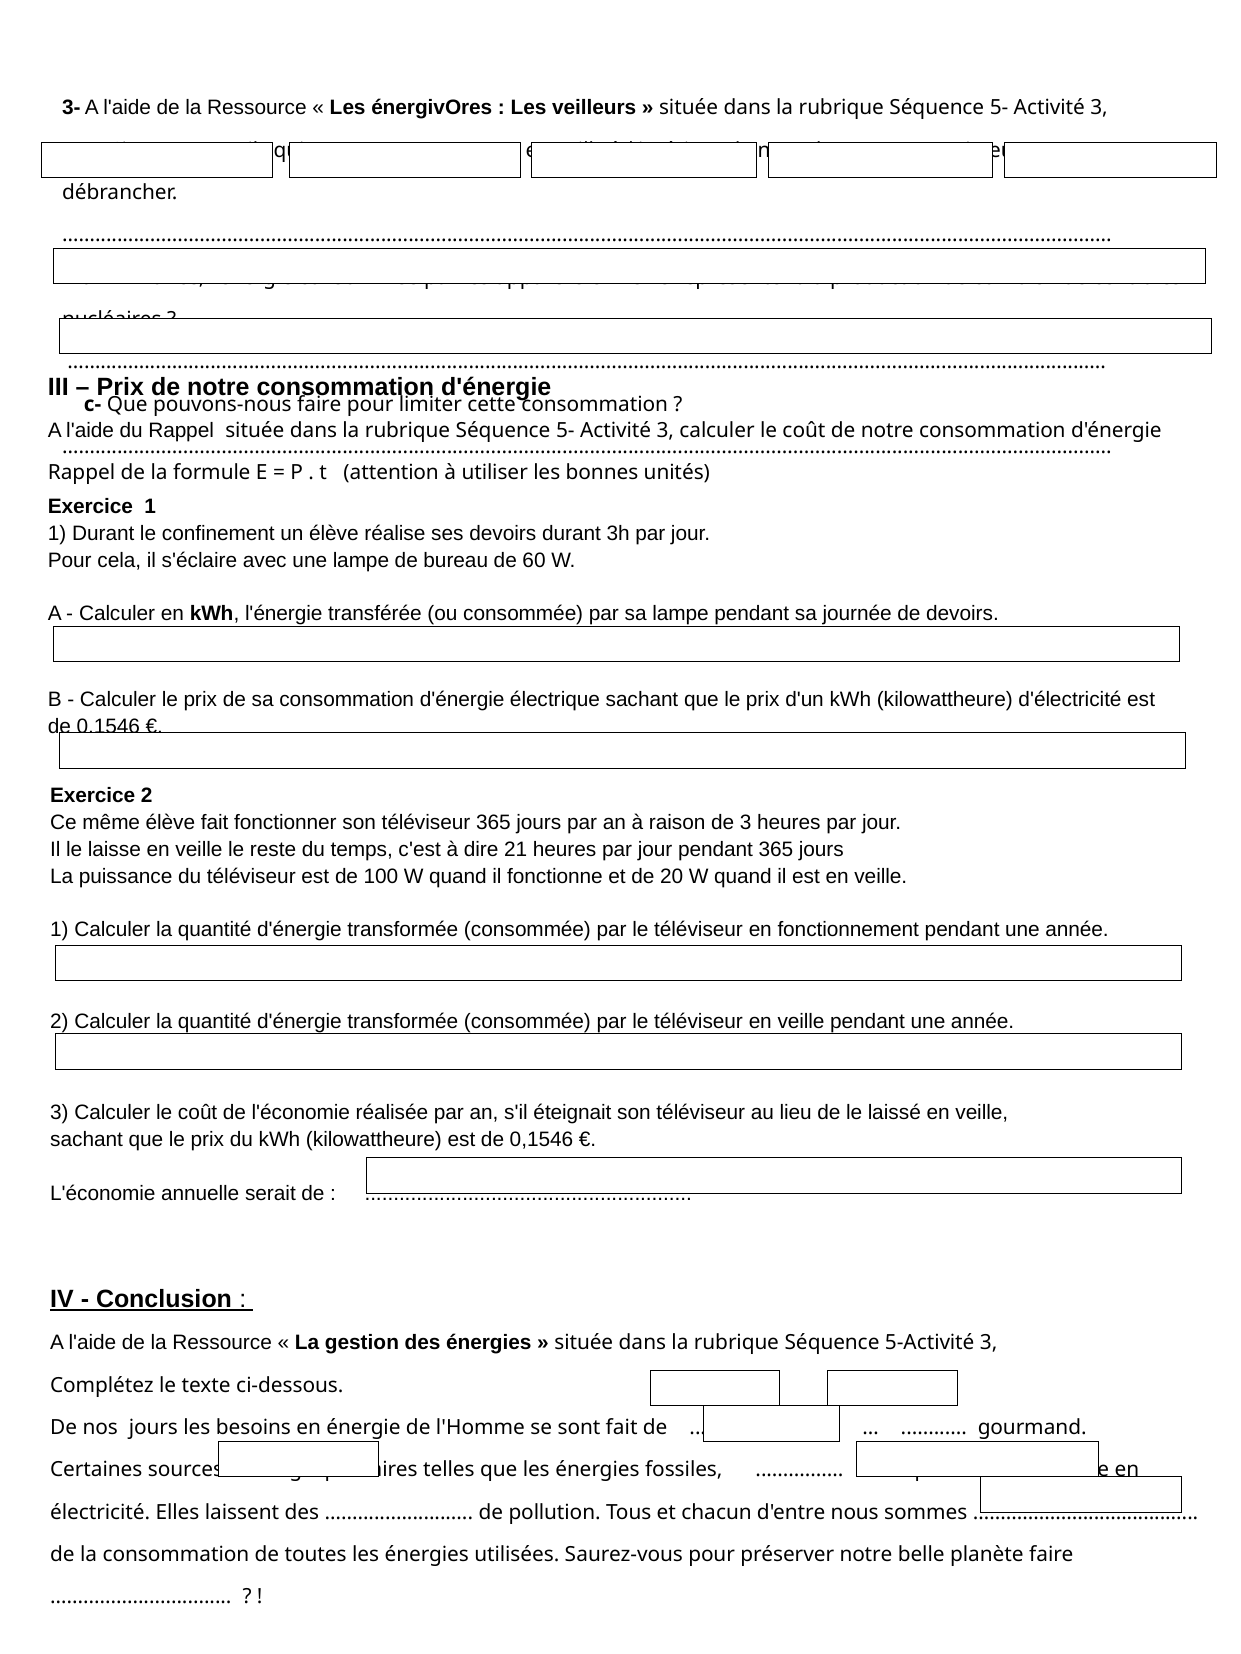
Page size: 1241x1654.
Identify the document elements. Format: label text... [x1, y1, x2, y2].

text_box III – Prix de notre consommation d'énergie A l'aide du Rappel située dans la rubrique Séquence 5- Activité 3, calculer le coût de notre consommation d'énergie Rappel de la formule E = P . t (attention à utiliser les bonnes unités) [33, 365, 1205, 548]
text_box Exercice 1 1) Durant le confinement un élève réalise ses devoirs durant 3h par jour. Pour cela, il s'éclaire avec une lampe de bureau de 60 W. A - Calculer en kWh, l'énergie transférée (ou consommée) par sa lampe pendant sa journée de devoirs. …….................................................................................................................................................................................... B - Calculer le prix de sa consommation d'énergie électrique sachant que le prix d'un kWh (kilowattheure) d'électricité est de 0,1546 €. ....................................................................................................................................................................................... [33, 548, 1179, 764]
text_box Exercice 2 Ce même élève fait fonctionner son téléviseur 365 jours par an à raison de 3 heures par jour. Il le laisse en veille le reste du temps, c'est à dire 21 heures par jour pendant 365 jours La puissance du téléviseur est de 100 W quand il fonctionne et de 20 W quand il est en veille. 1) Calculer la quantité d'énergie transformée (consommée) par le téléviseur en fonctionnement pendant une année. .................................................................................................................................................................................. 2) Calculer la quantité d'énergie transformée (consommée) par le téléviseur en veille pendant une année. .................................................................................................................................................................................. 3) Calculer le coût de l'économie réalisée par an, s'il éteignait son téléviseur au lieu de le laissé en veille, sachant que le prix du kWh (kilowattheure) est de 0,1546 €. L'économie annuelle serait de : ......................................................... [35, 773, 1217, 1213]
text_box IV - Conclusion : A l'aide de la Ressource « La gestion des énergies » située dans la rubrique Séquence 5-Activité 3, Complétez le texte ci-dessous. De nos jours les besoins en énergie de l'Homme se sont fait de ............ en … ............ gourmand. Certaines sources d'énergie primaires telles que les énergies fossiles, ................ lorsqu'on les transforme en électricité. Elles laissent des …........................ de pollution. Tous et chacun d'entre nous sommes …...................................... de la consommation de toutes les énergies utilisées. Saurez-vous pour préserver notre belle planète faire ….............................. ? ! [35, 1263, 1229, 1516]
text_box 3- A l'aide de la Ressource « Les énergivOres : Les veilleurs » située dans la rubrique Séquence 5- Activité 3, a- Citez 5 appareils qui restent constamment en veille à l'intérieur de notre logement et qui peuvent se débrancher. ……......................................................................................................................................................................................... b- En France, l'énergie consommée par les appareils en veille représentent la production de combien de centrales nucléaires ? ……....................................................................................................................................................................................... c- Que pouvons-nous faire pour limiter cette consommation ? ……......................................................................................................................................................................................... [47, 70, 1217, 354]
